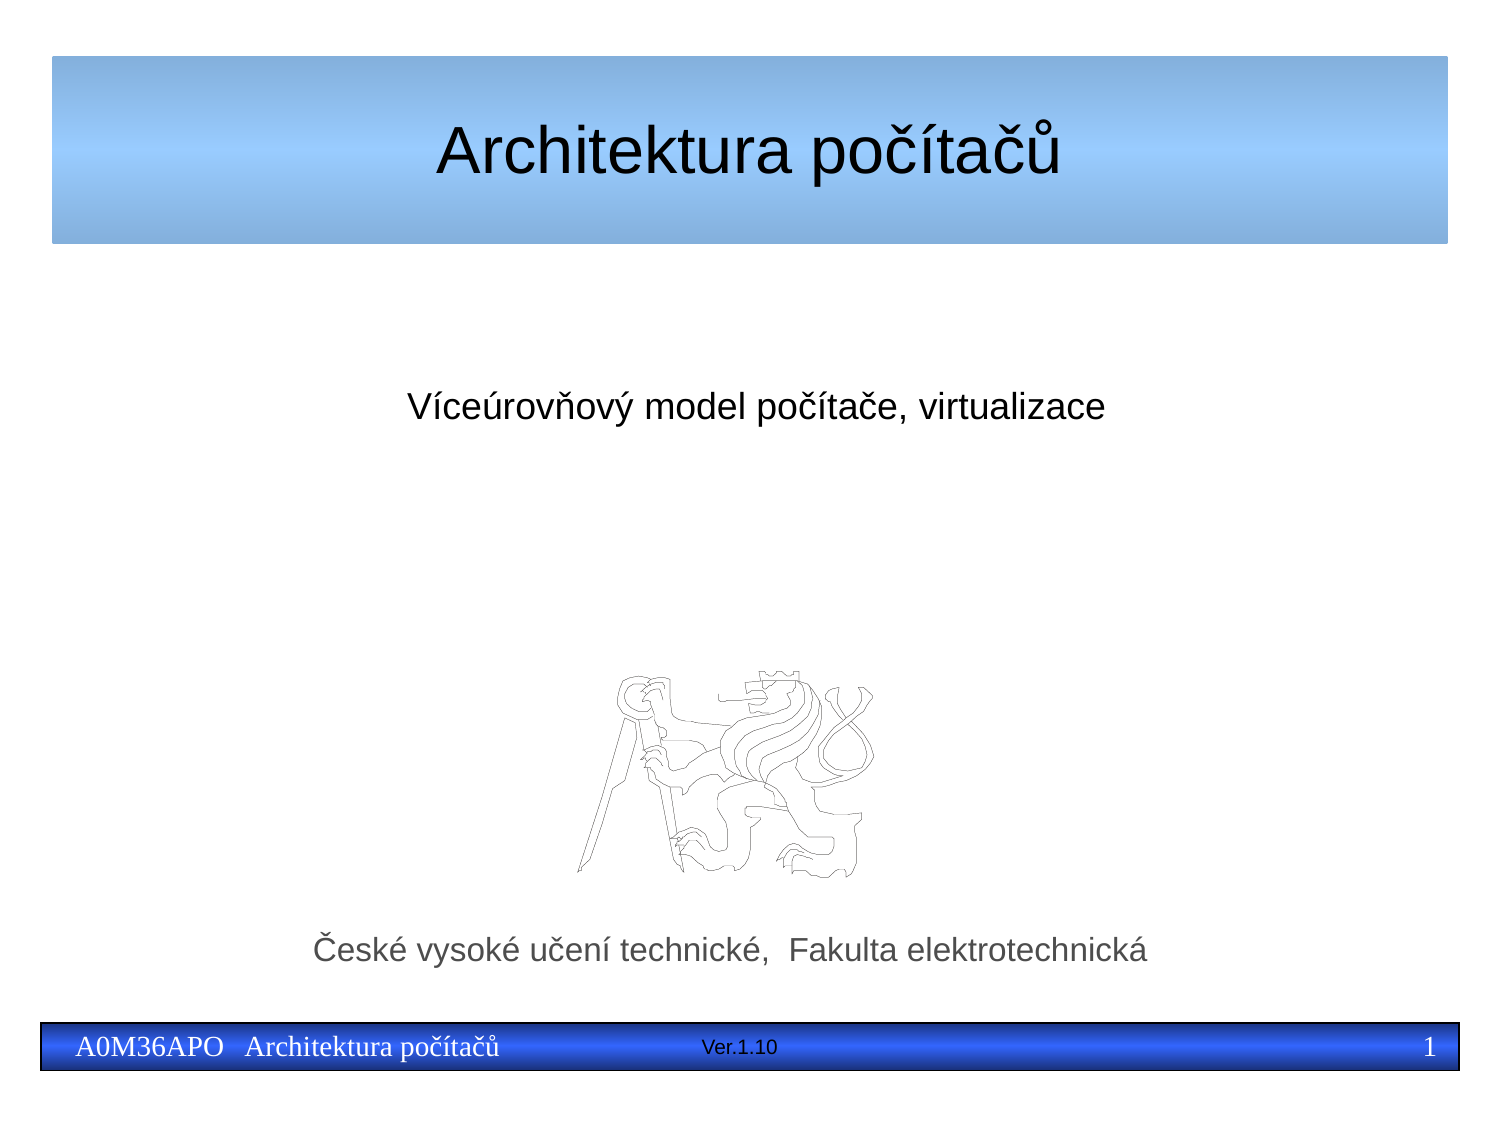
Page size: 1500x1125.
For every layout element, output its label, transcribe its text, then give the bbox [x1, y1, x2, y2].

text_box Víceúrovňový model počítače, virtualizace [53, 374, 1447, 435]
text_box Ver.1.10 [686, 1028, 805, 1065]
title Architektura počítačů [52, 56, 1448, 244]
chart [574, 668, 879, 884]
text_box České vysoké učení technické, Fakulta elektrotechnická [298, 920, 1202, 977]
